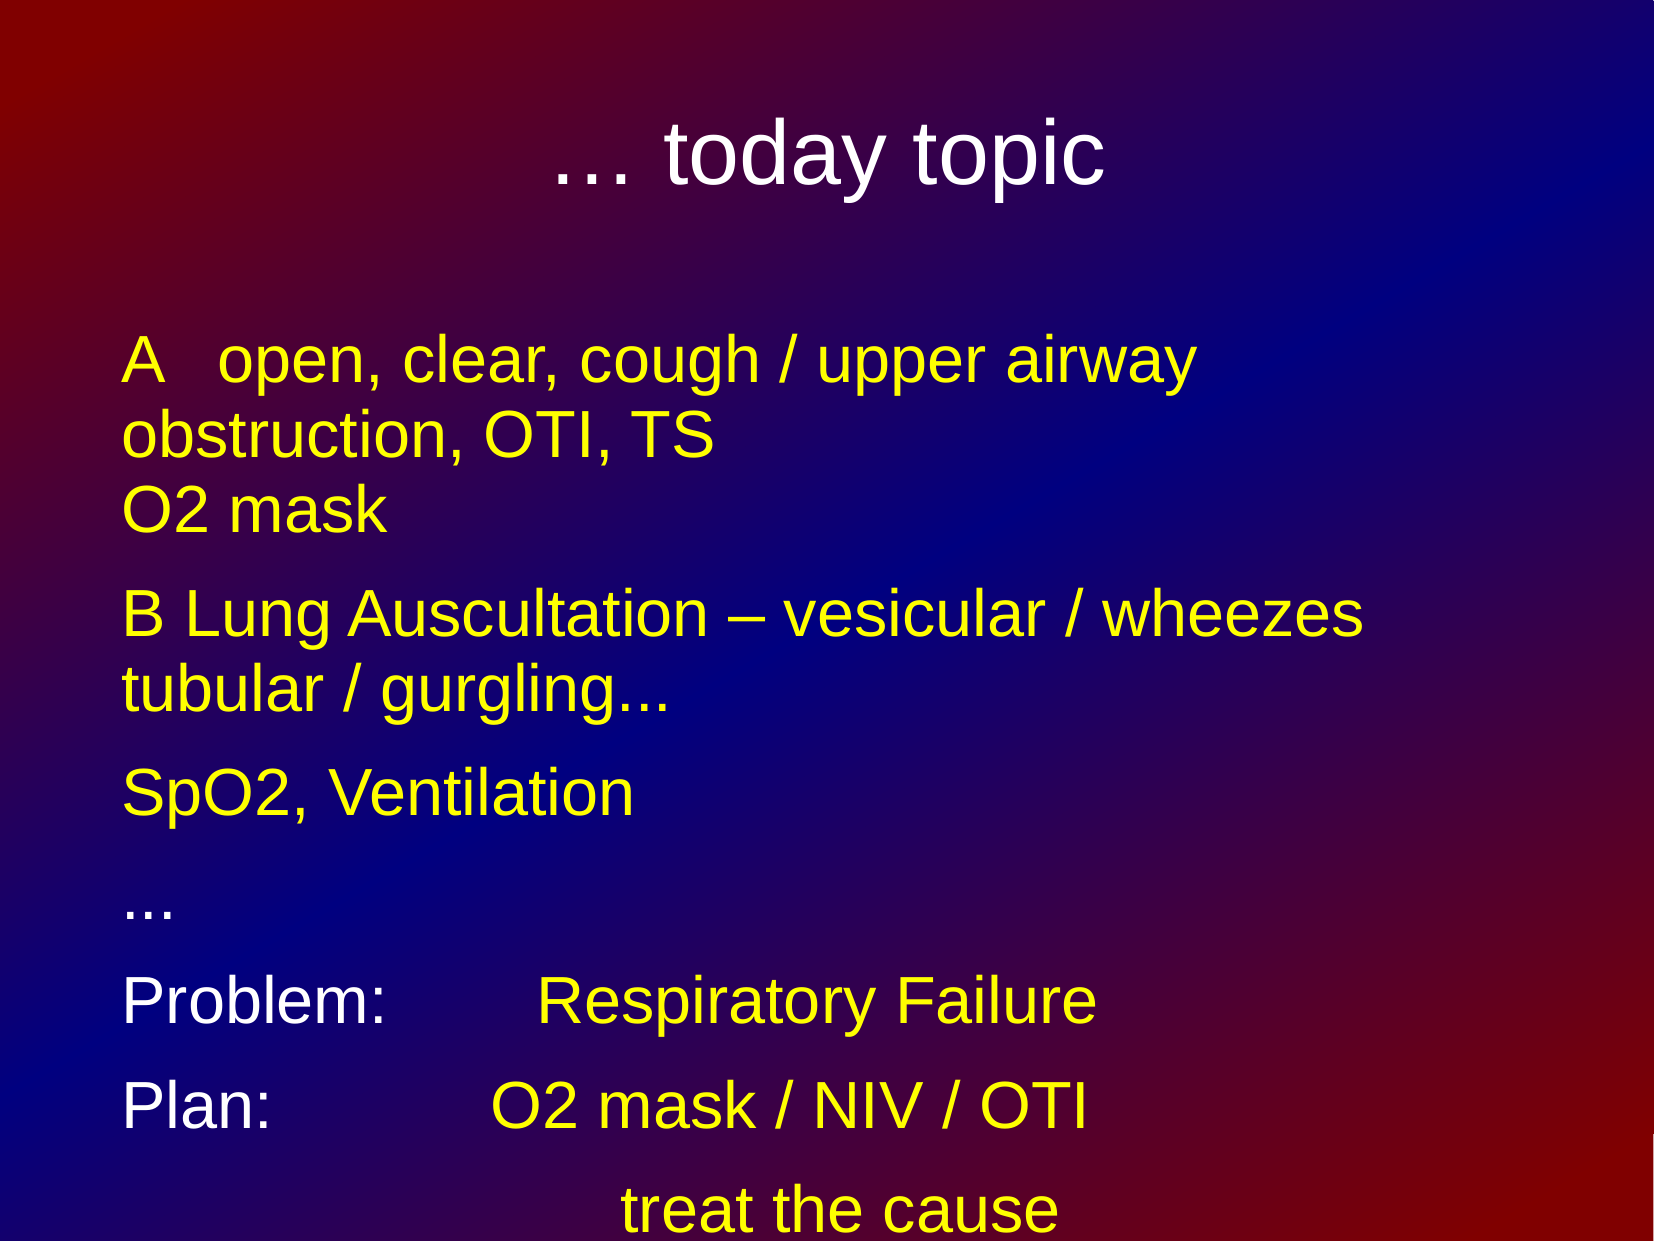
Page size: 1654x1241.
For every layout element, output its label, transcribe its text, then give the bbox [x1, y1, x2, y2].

title … today topic [82, 49, 1571, 257]
list A open, clear, cough / upper airway obstruction, OTI, TS O2 mask B Lung Auscultation – vesicular / wheezes tubular / gurgling... SpO2, Ventilation ... Problem: Respiratory Failure Plan: O2 mask / NIV / OTI treat the cause [121, 322, 1561, 1241]
